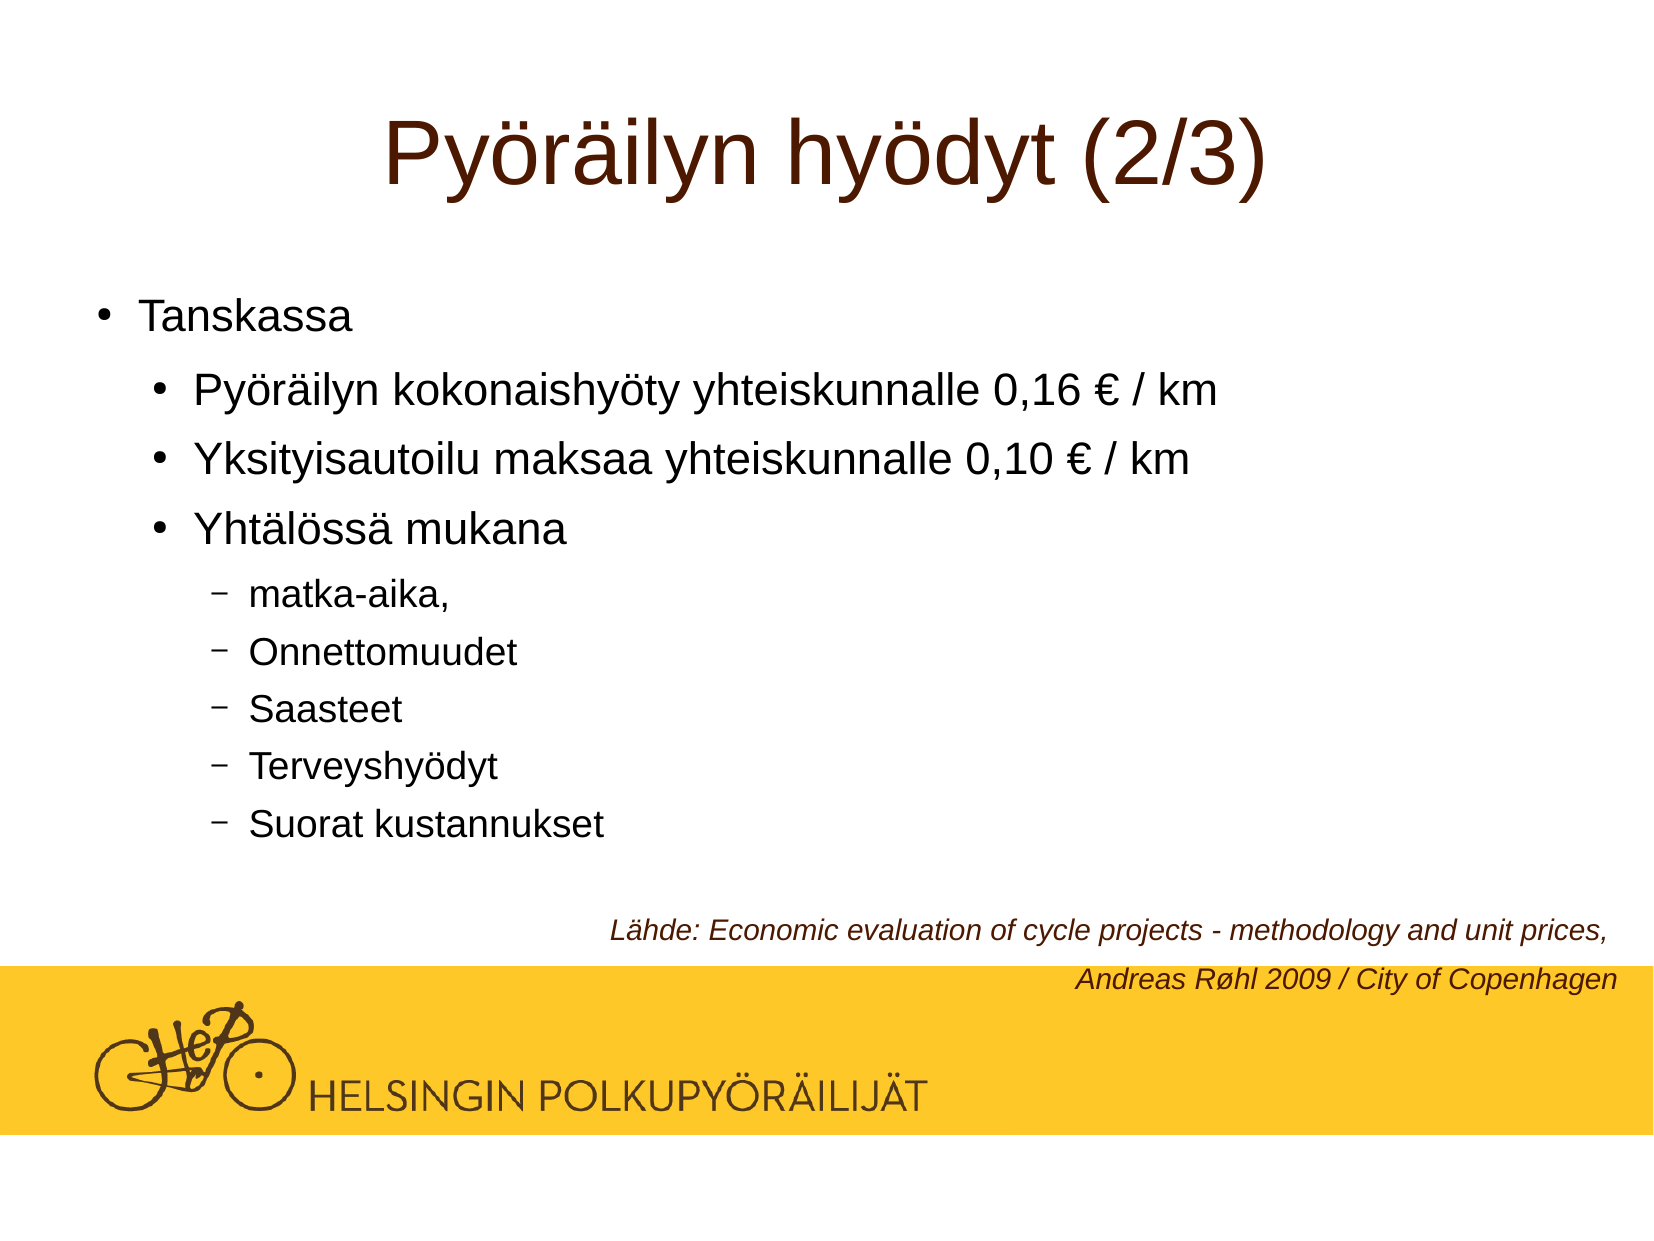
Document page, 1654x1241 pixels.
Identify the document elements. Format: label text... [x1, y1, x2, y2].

list Tanskassa Pyöräilyn kokonaishyöty yhteiskunnalle 0,16 € / km Yksityisautoilu maksaa yhteiskunnalle 0,10 € / km Yhtälössä mukana matka-aika, Onnettomuudet Saasteet Terveyshyödyt Suorat kustannukset [82, 290, 1571, 852]
title Pyöräilyn hyödyt (2/3) [82, 49, 1571, 257]
picture [0, 966, 1654, 1135]
list Lähde: Economic evaluation of cycle projects - methodology and unit prices, Andreas Røhl 2009 / City of Copenhagen [214, 913, 1620, 997]
